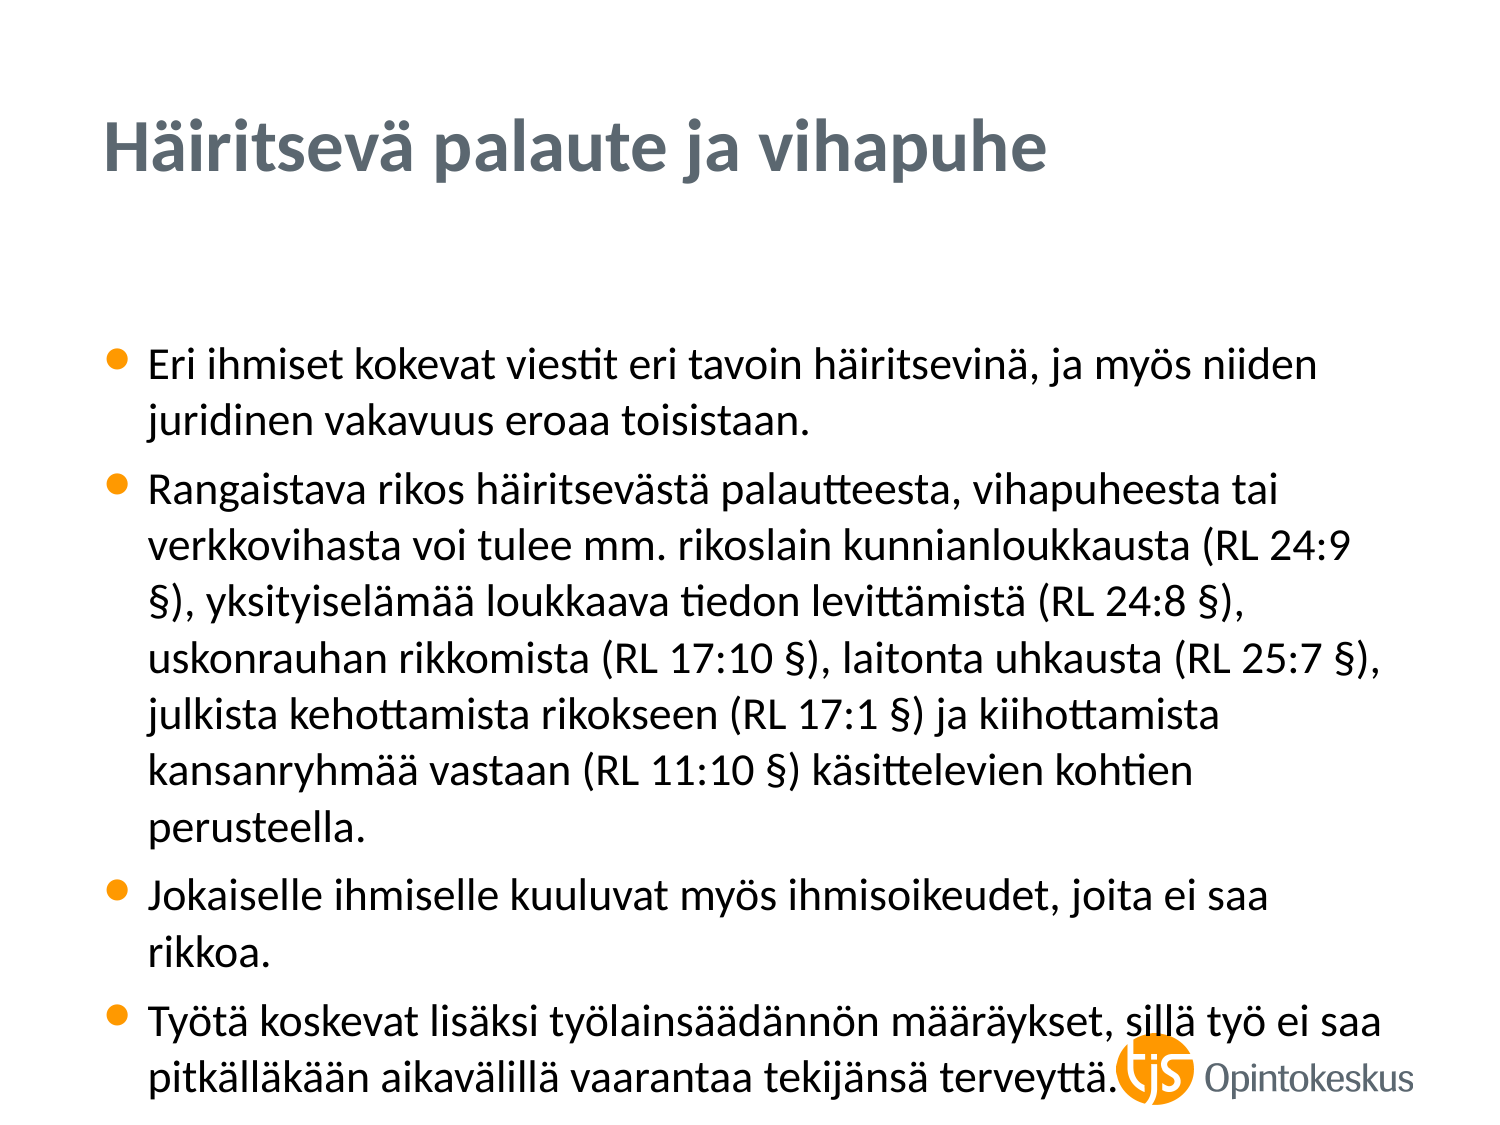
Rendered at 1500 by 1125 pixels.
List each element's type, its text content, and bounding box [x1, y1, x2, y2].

title Häiritsevä palaute ja vihapuhe [88, 88, 1412, 266]
picture [1116, 1033, 1413, 1105]
list Eri ihmiset kokevat viestit eri tavoin häiritsevinä, ja myös niiden juridinen vakavuus eroaa toisistaan. Rangaistava rikos häiritsevästä palautteesta, vihapuheesta tai verkkovihasta voi tulee mm. rikoslain kunnianloukkausta (RL 24:9 §), yksityiselämää loukkaava tiedon levittämistä (RL 24:8 §), uskonrauhan rikkomista (RL 17:10 §), laitonta uhkausta (RL 25:7 §), julkista kehottamista rikokseen (RL 17:1 §) ja kiihottamista kansanryhmää vastaan (RL 11:10 §) käsittelevien kohtien perusteella. Jokaiselle ihmiselle kuuluvat myös ihmisoikeudet, joita ei saa rikkoa. Työtä koskevat lisäksi työlainsäädännön määräykset, sillä työ ei saa pitkälläkään aikavälillä vaarantaa tekijänsä terveyttä. [88, 324, 1412, 1004]
